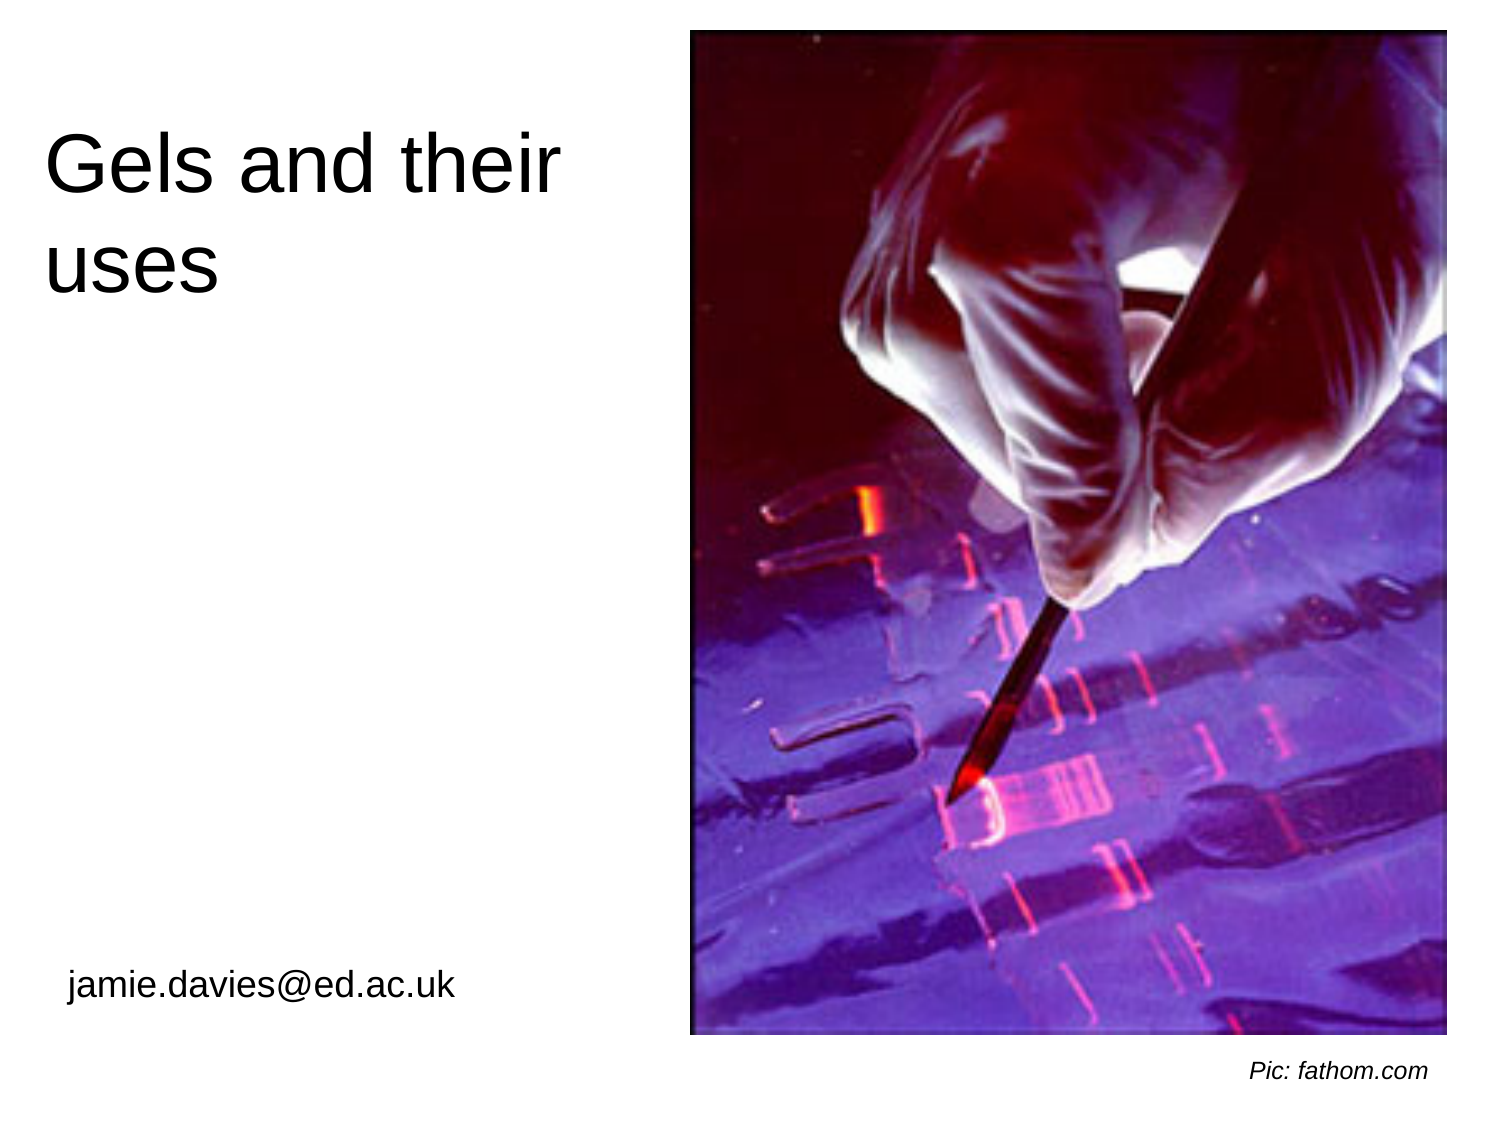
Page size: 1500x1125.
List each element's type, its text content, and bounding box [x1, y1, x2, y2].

text_box jamie.davies@ed.ac.uk [53, 952, 538, 1013]
picture [690, 30, 1447, 1035]
text_box Gels and their uses [29, 101, 621, 318]
text_box Pic: fathom.com [1234, 1046, 1471, 1093]
